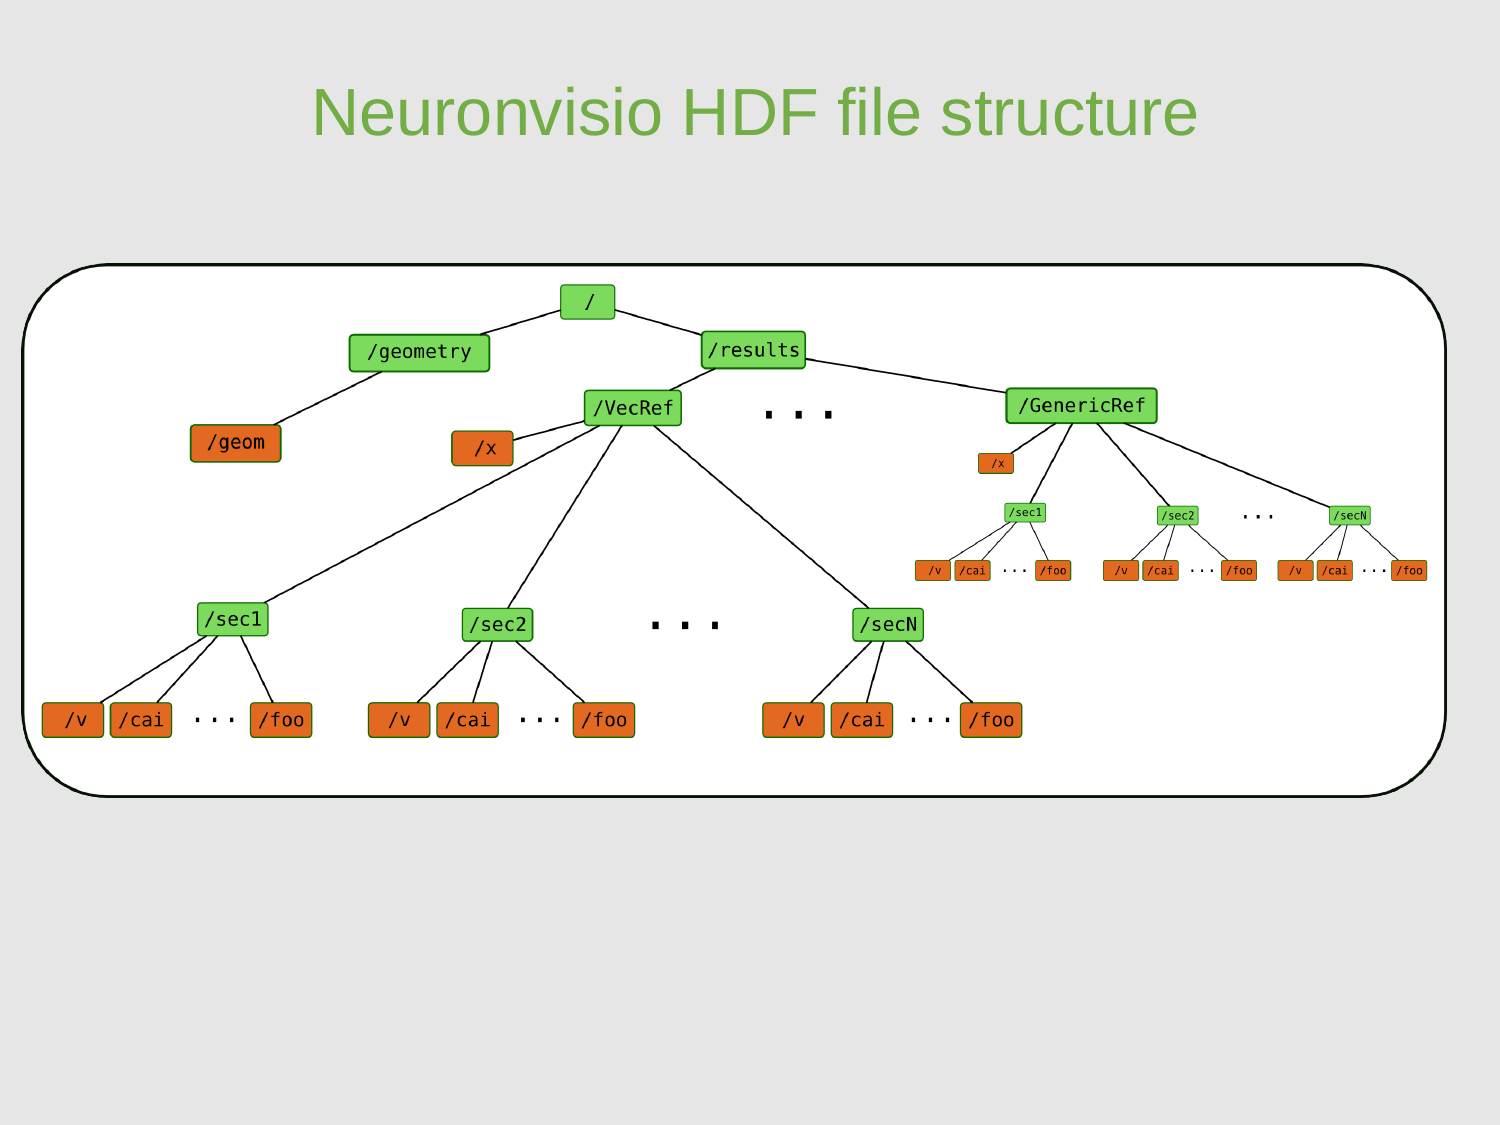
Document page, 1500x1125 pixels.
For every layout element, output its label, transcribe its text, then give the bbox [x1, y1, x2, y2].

title Neuronvisio HDF file structure [87, 57, 1426, 168]
picture [21, 263, 1447, 798]
